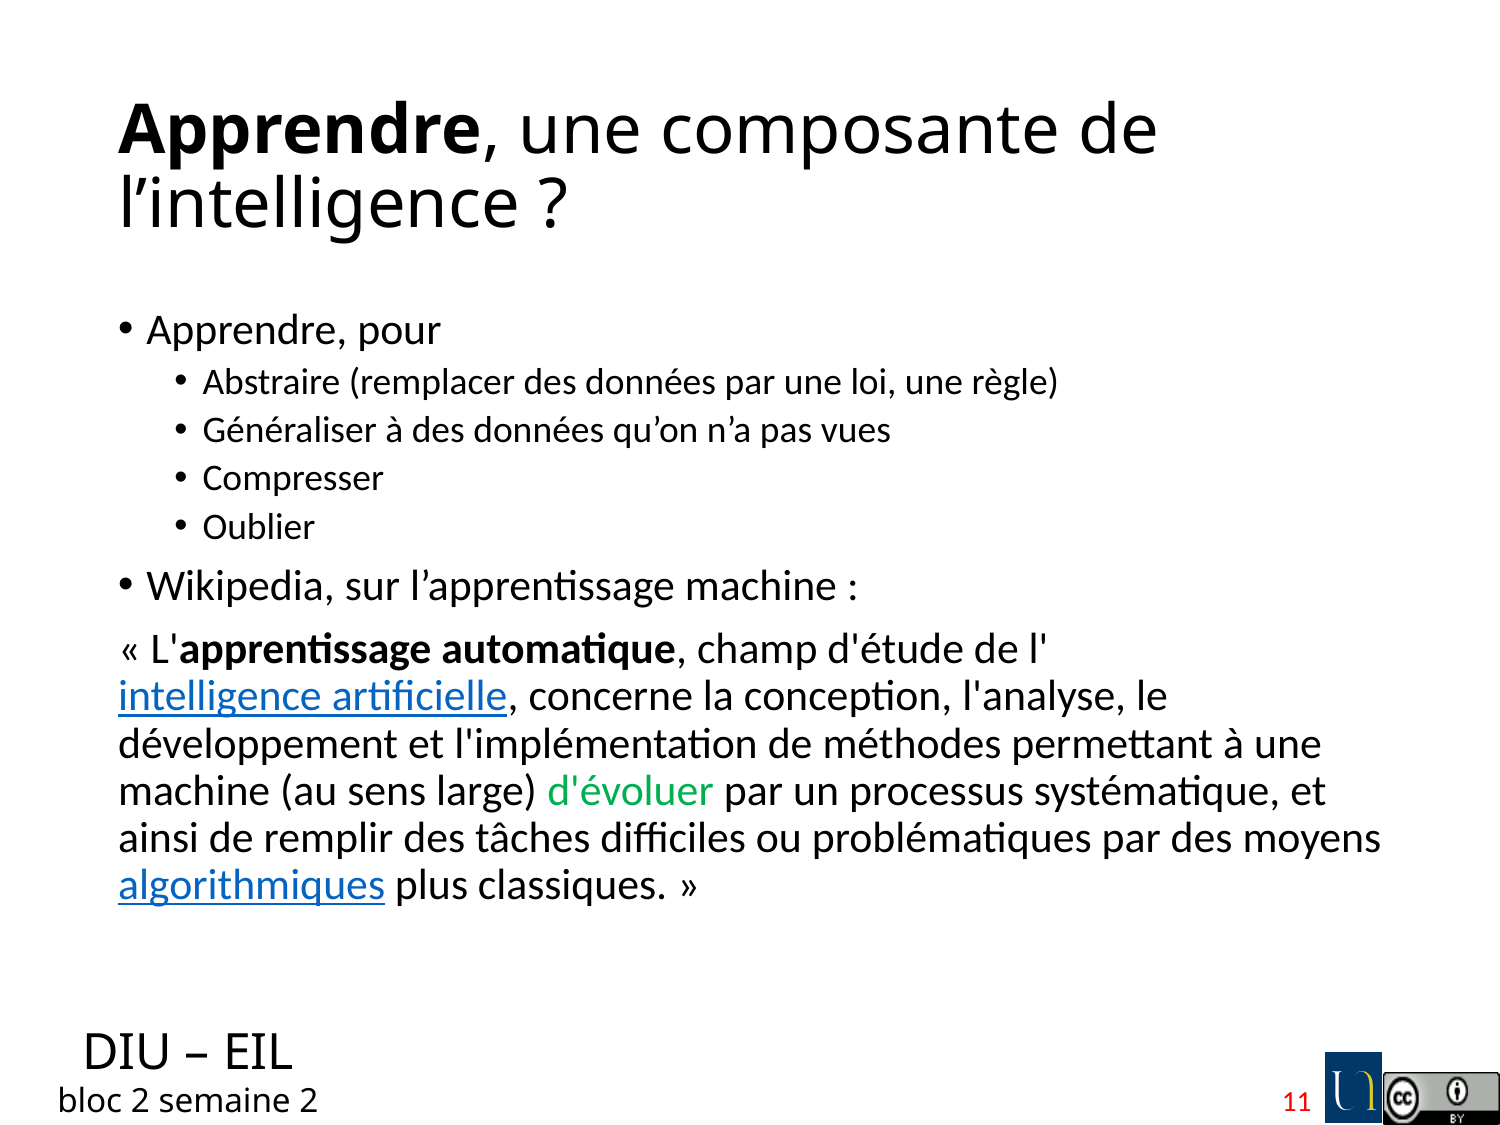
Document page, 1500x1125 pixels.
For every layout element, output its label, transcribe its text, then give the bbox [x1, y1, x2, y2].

list Apprendre, pour Abstraire (remplacer des données par une loi, une règle) Généraliser à des données qu’on n’a pas vues Compresser Oublier Wikipedia, sur l’apprentissage machine : « L'apprentissage automatique, champ d'étude de l'intelligence artificielle, concerne la conception, l'analyse, le développement et l'implémentation de méthodes permettant à une machine (au sens large) d'évoluer par un processus systématique, et ainsi de remplir des tâches difficiles ou problématiques par des moyens algorithmiques plus classiques. » [103, 299, 1397, 1014]
slide_number <numéro> [1240, 1070, 1327, 1125]
picture [1383, 1072, 1500, 1125]
picture [1325, 1052, 1382, 1123]
title Apprendre, une composante de l’intelligence ? [103, 59, 1450, 278]
